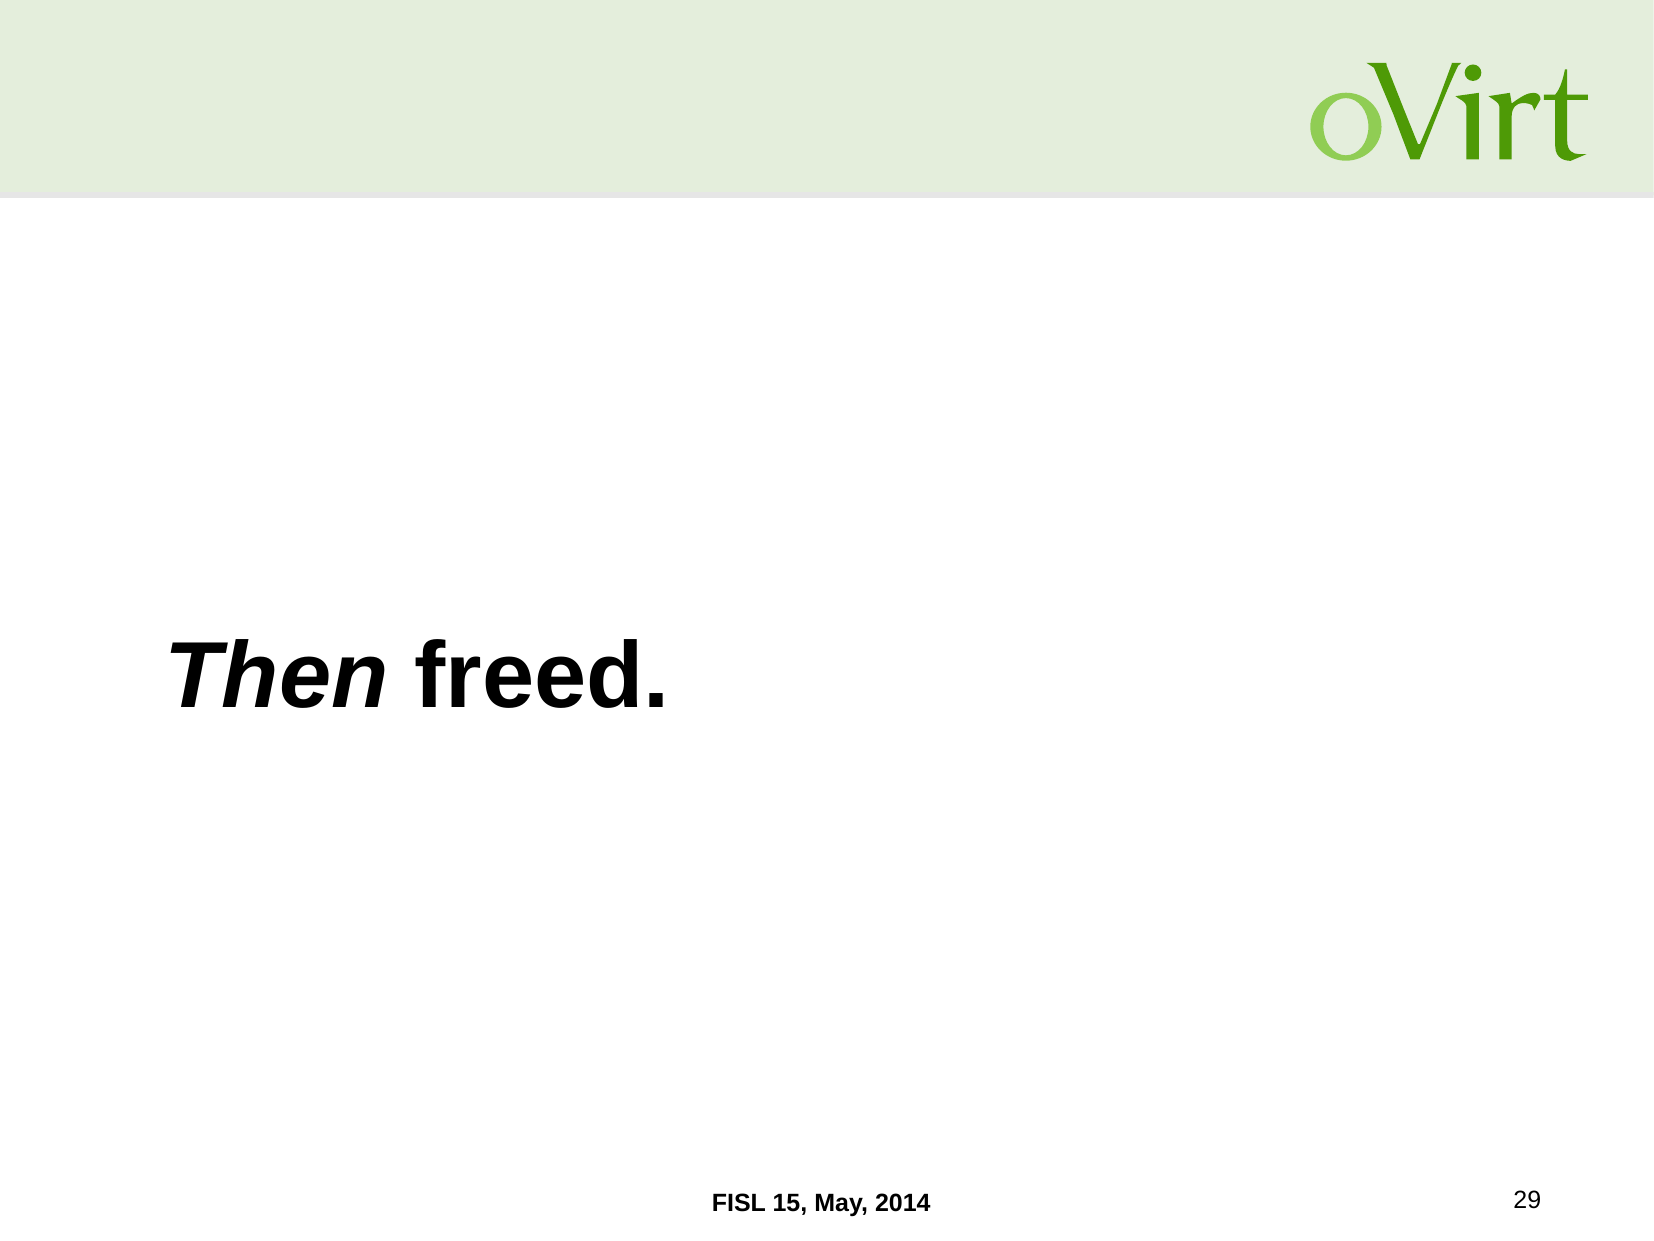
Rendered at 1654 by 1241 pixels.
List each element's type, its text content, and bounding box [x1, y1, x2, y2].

text_box Then freed. [150, 615, 1654, 750]
